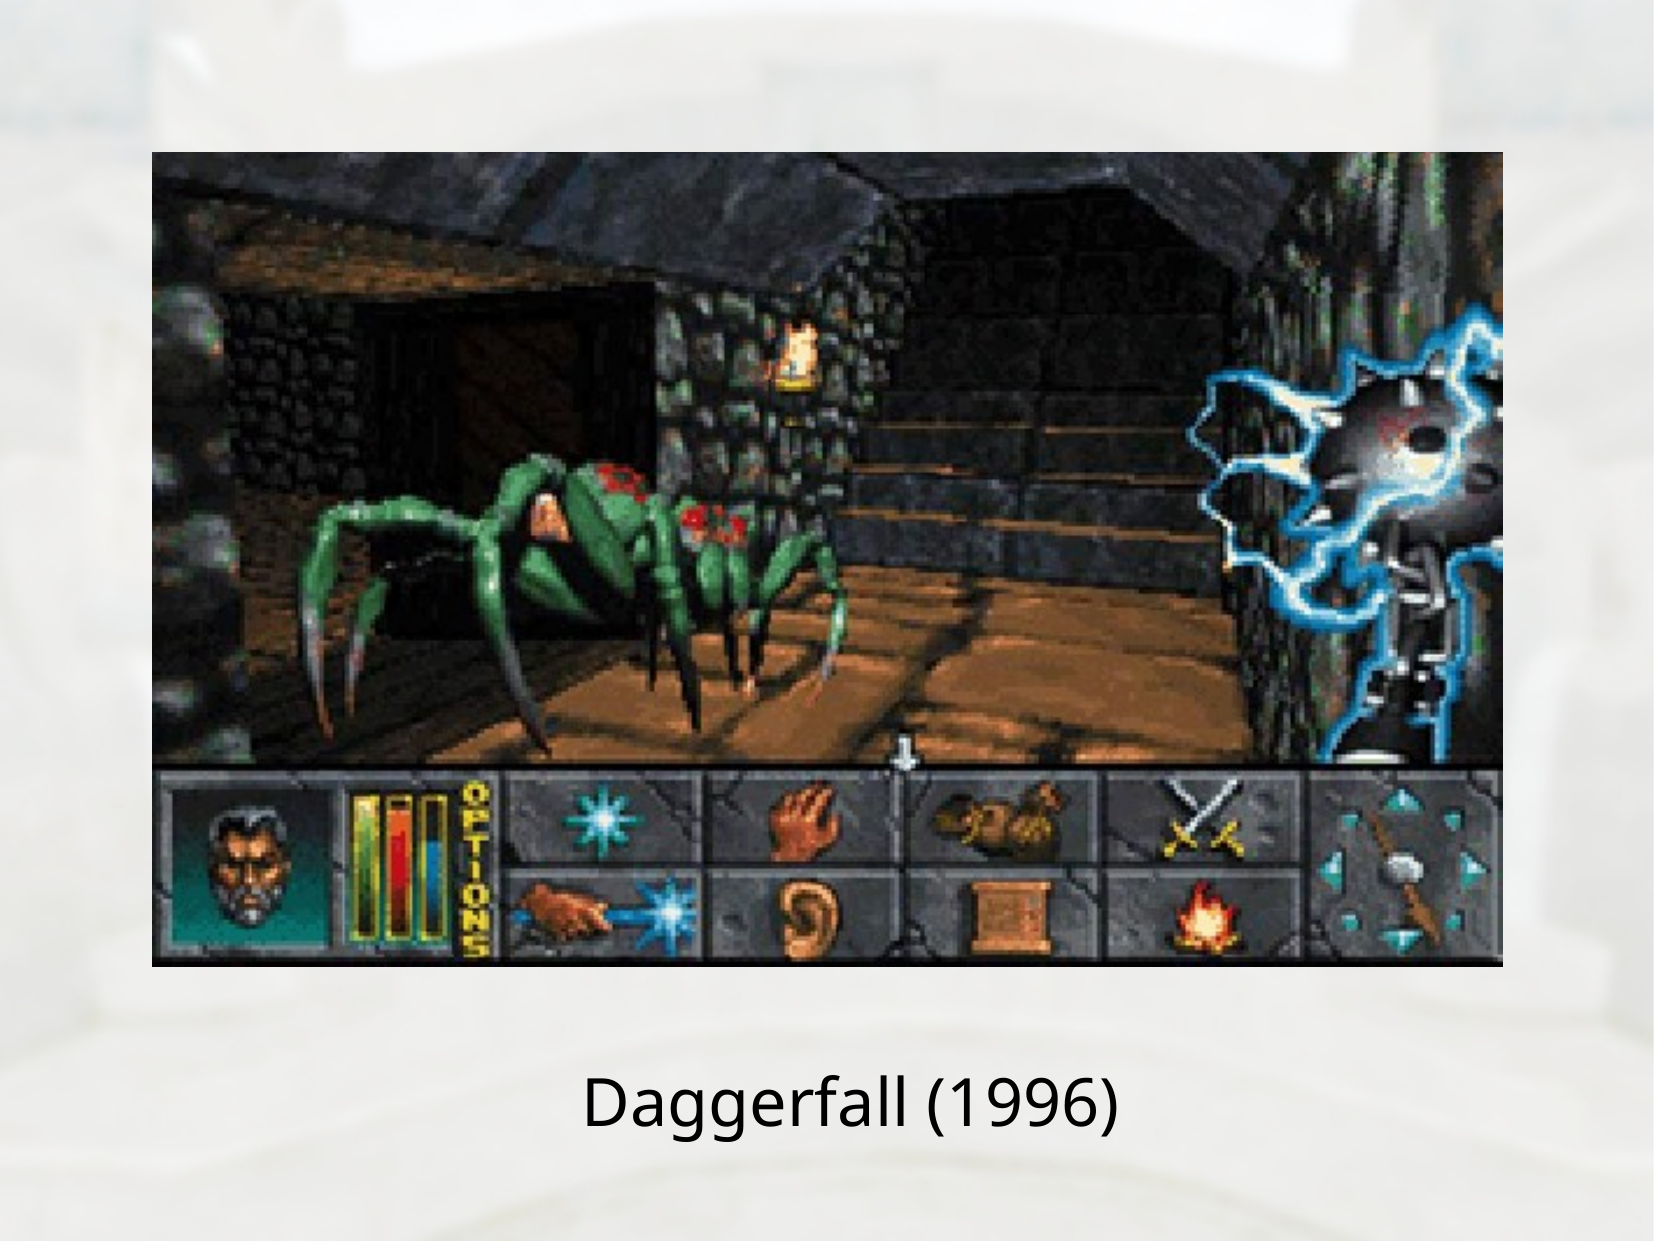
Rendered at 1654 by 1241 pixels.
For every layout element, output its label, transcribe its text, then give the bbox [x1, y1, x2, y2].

subtitle Daggerfall (1996) [338, 987, 1363, 1213]
picture [152, 152, 1503, 987]
